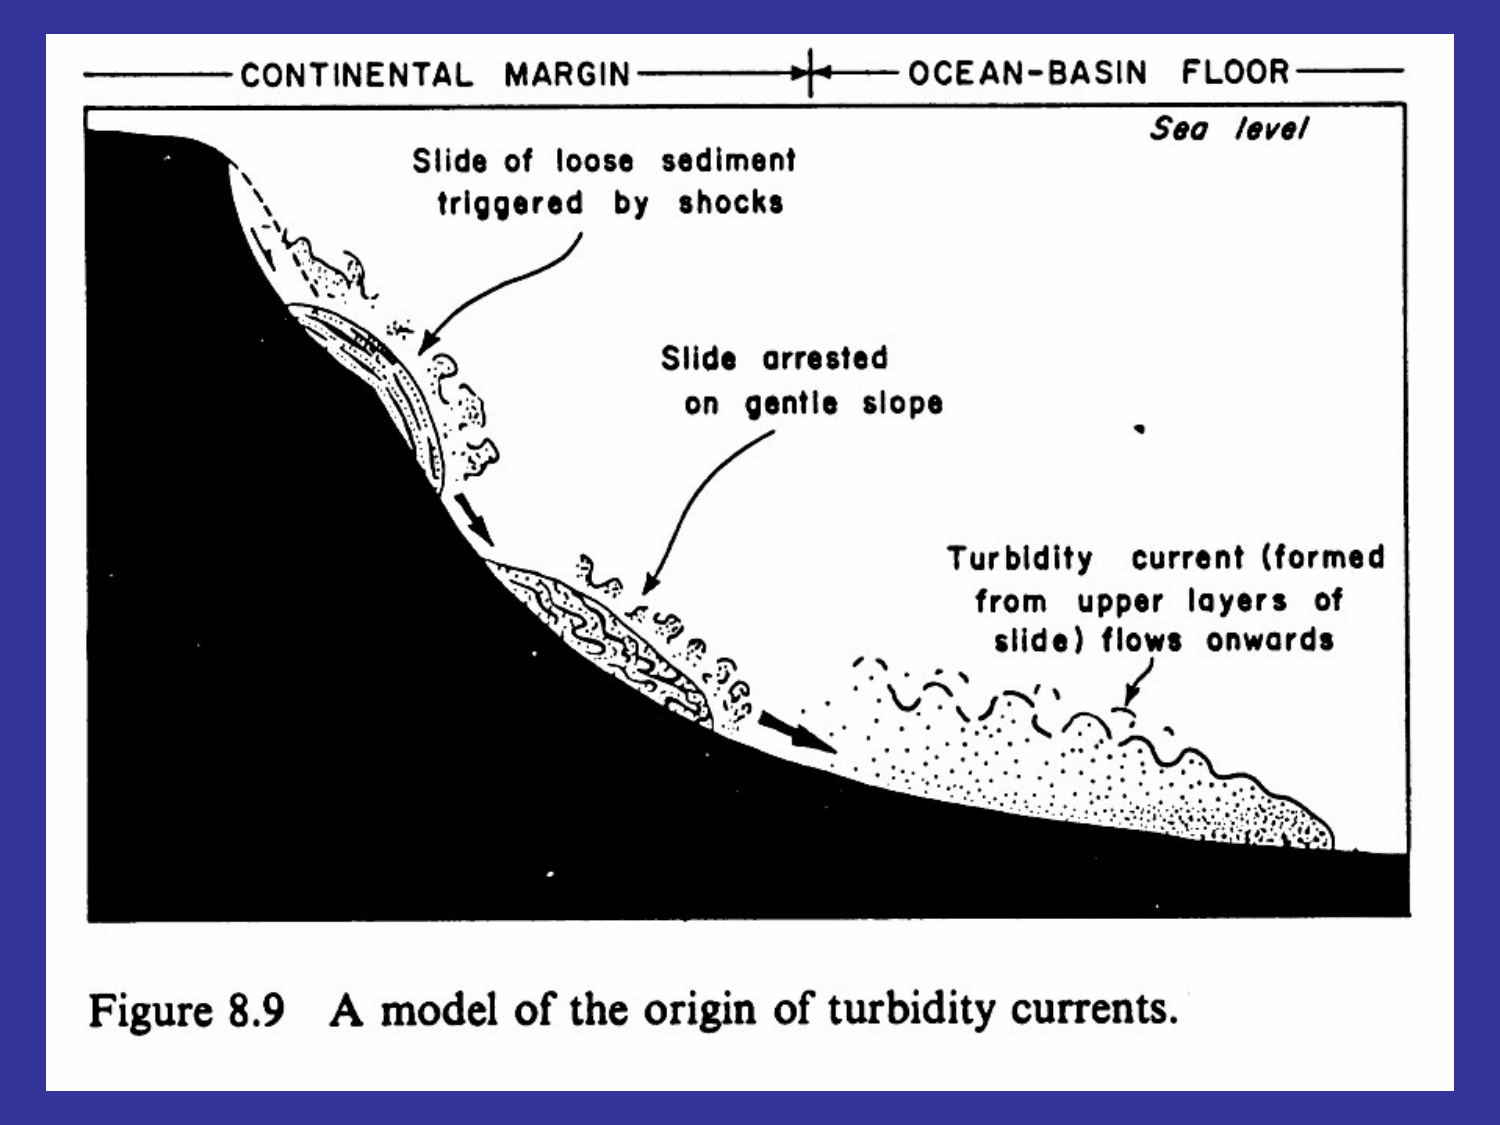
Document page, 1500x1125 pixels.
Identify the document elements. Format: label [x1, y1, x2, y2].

picture [46, 34, 1454, 1091]
